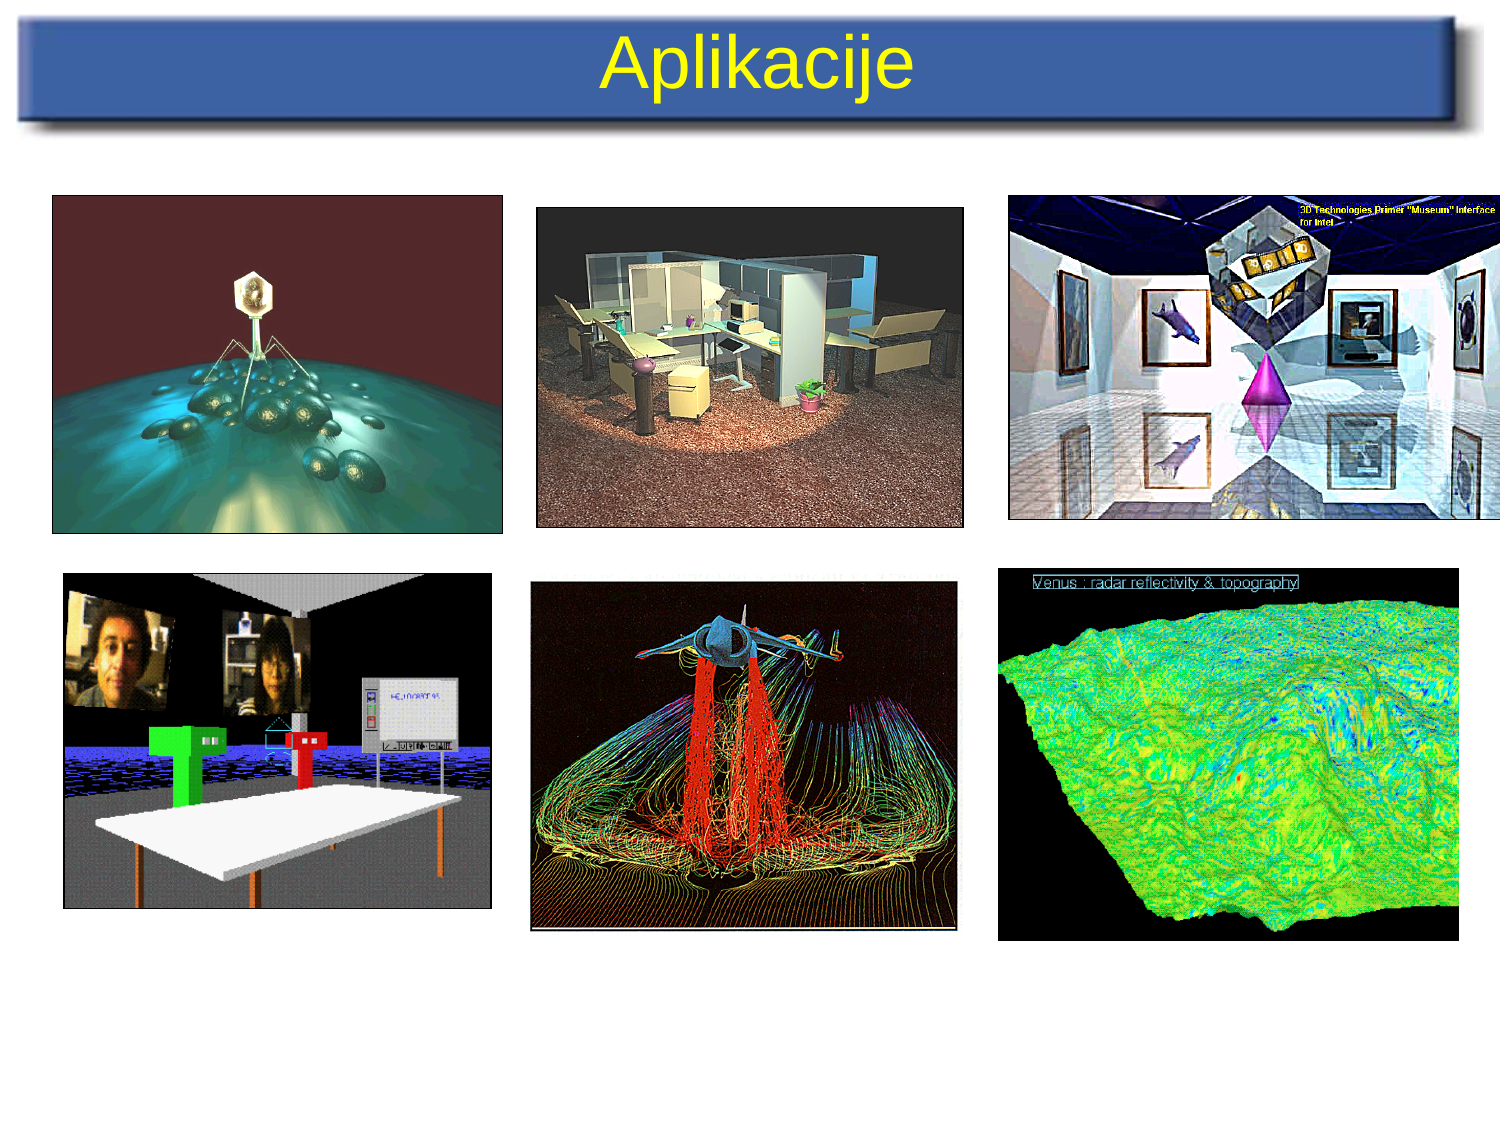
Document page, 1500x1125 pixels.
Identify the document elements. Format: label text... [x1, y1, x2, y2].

picture [1009, 196, 1500, 519]
picture [53, 196, 502, 533]
text_box Aplikacije [584, 6, 932, 112]
picture [64, 574, 491, 908]
picture [16, 13, 1484, 141]
picture [525, 574, 963, 936]
picture [998, 568, 1459, 941]
picture [537, 208, 963, 527]
